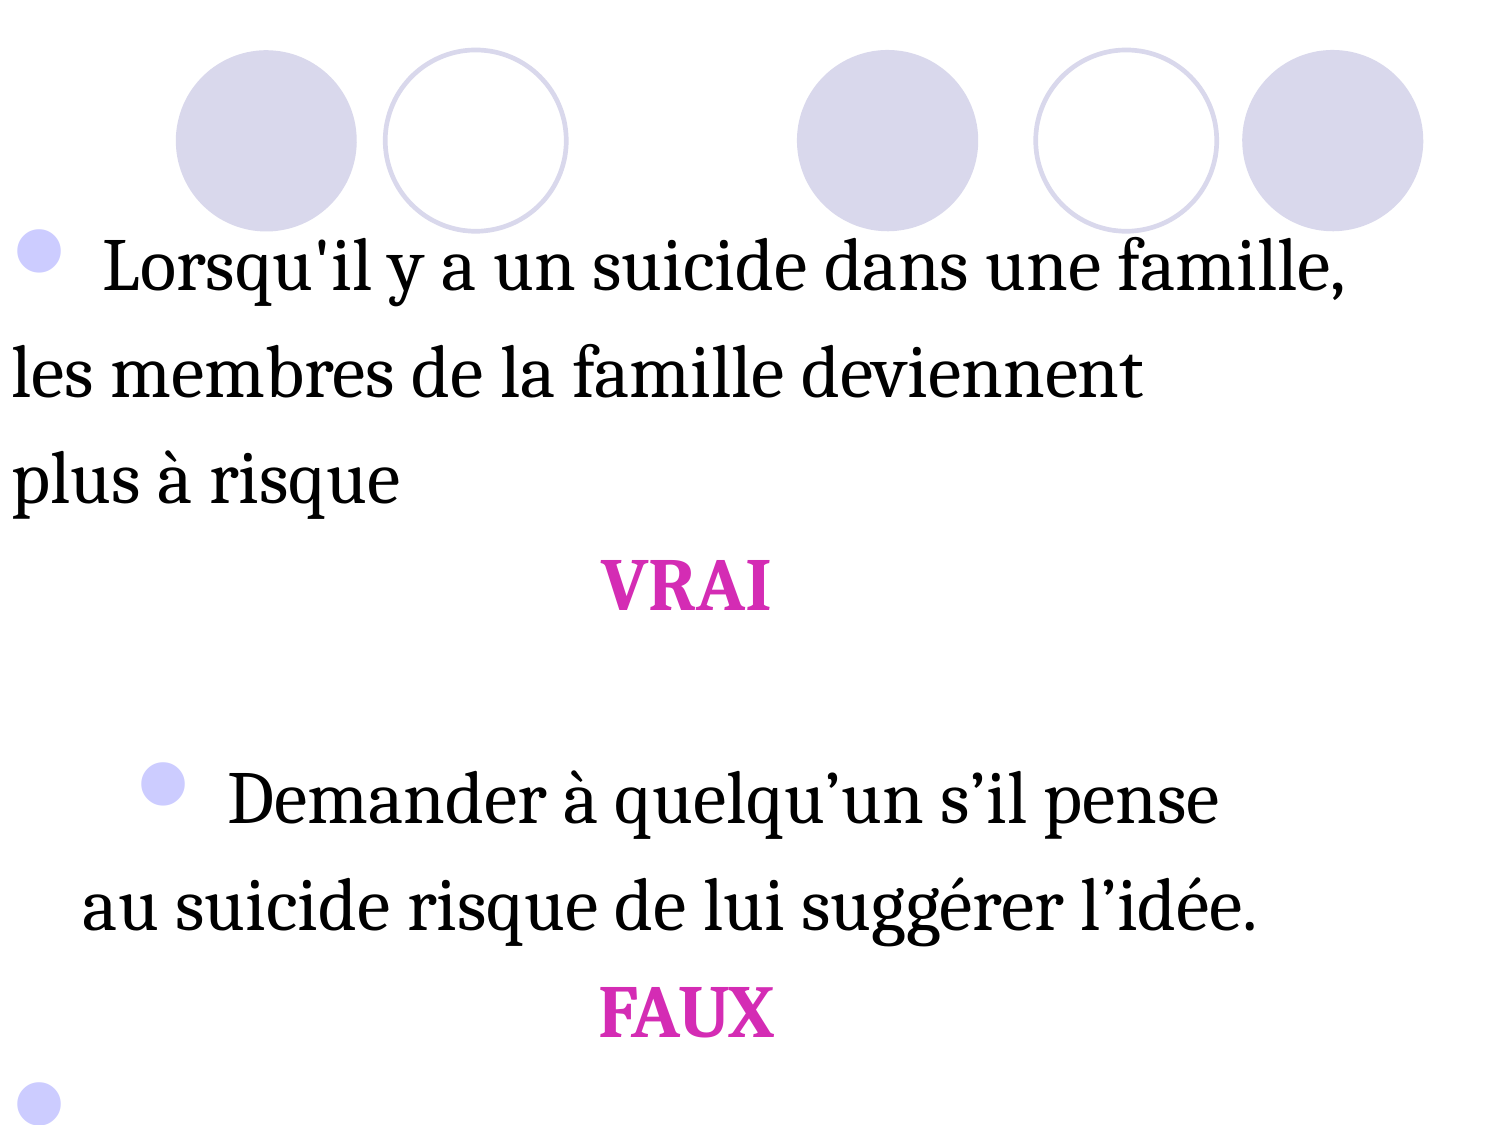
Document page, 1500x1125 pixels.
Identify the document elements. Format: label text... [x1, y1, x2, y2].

text_box Lorsqu'il y a un suicide dans une famille, les membres de la famille deviennent plus à risque VRAI Demander à quelqu’un s’il pense au suicide risque de lui suggérer l’idée. FAUX [0, 208, 1500, 1098]
